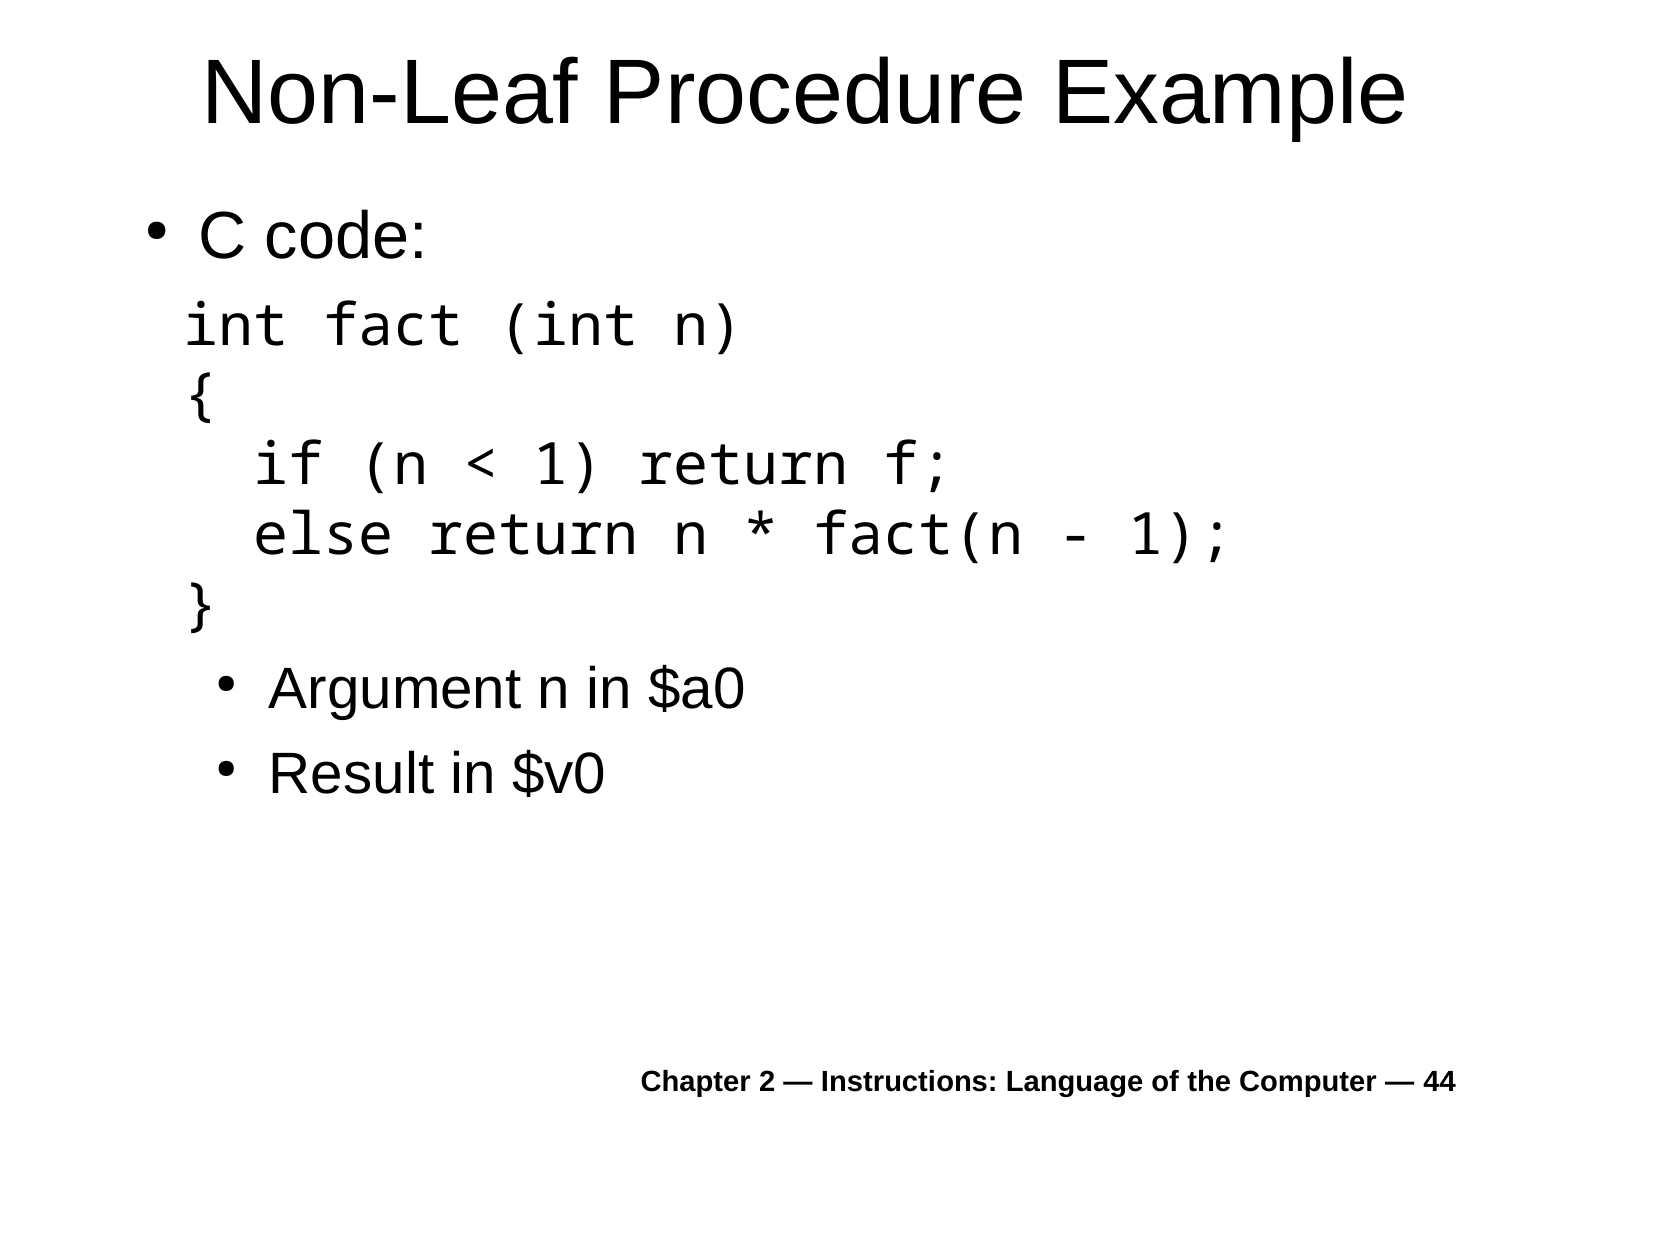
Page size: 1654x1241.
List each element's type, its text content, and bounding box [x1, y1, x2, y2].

list C code: int fact (int n) { if (n < 1) return f; else return n * fact(n - 1); } Argument n in $a0 Result in $v0 [112, 184, 1469, 1024]
title Non-Leaf Procedure Example [112, 23, 1468, 149]
text_box Chapter 2 — Instructions: Language of the Computer — <number> [277, 1046, 1471, 1106]
